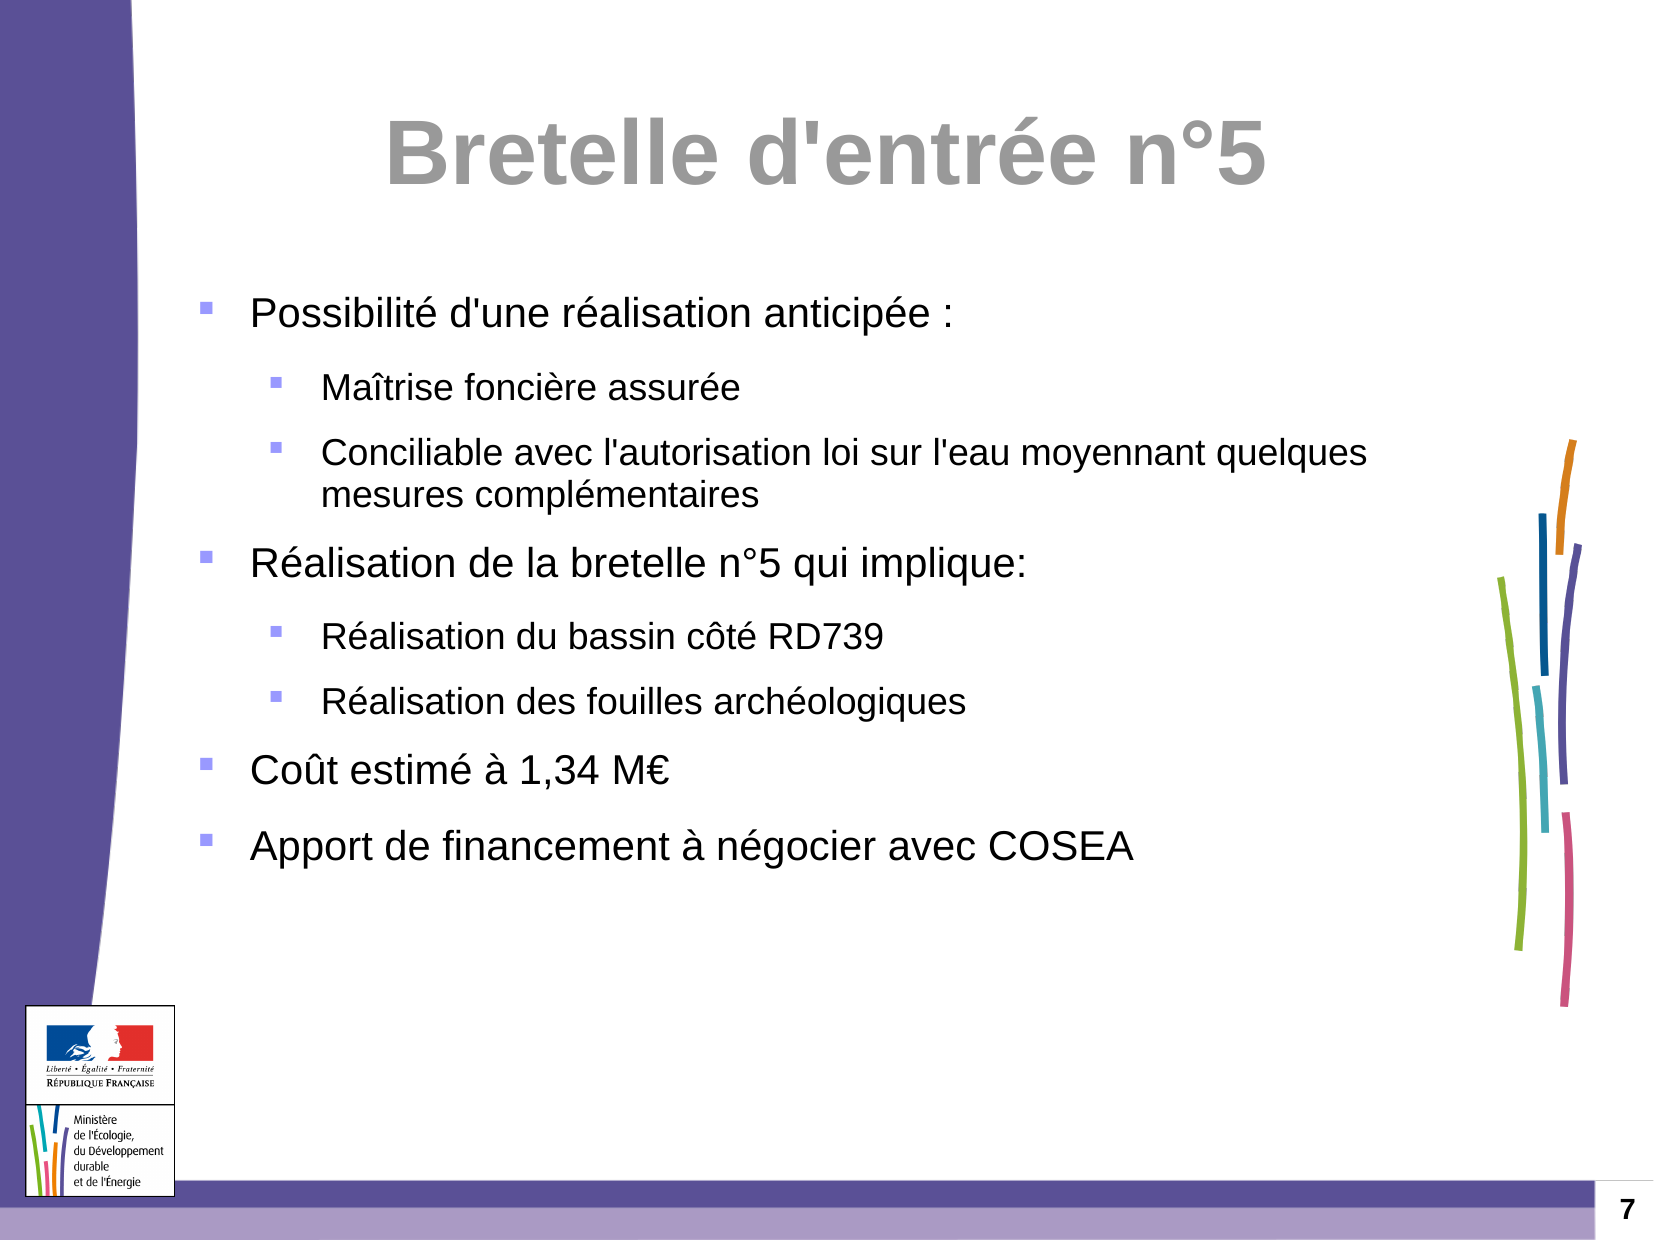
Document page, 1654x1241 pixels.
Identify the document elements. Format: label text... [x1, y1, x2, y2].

title Bretelle d'entrée n°5 [82, 56, 1571, 250]
picture [0, 0, 1654, 1240]
list Possibilité d'une réalisation anticipée : Maîtrise foncière assurée Conciliable avec l'autorisation loi sur l'eau moyennant quelques mesures complémentaires Réalisation de la bretelle n°5 qui implique: Réalisation du bassin côté RD739 Réalisation des fouilles archéologiques Coût estimé à 1,34 M€ Apport de financement à négocier avec COSEA [179, 290, 1509, 995]
